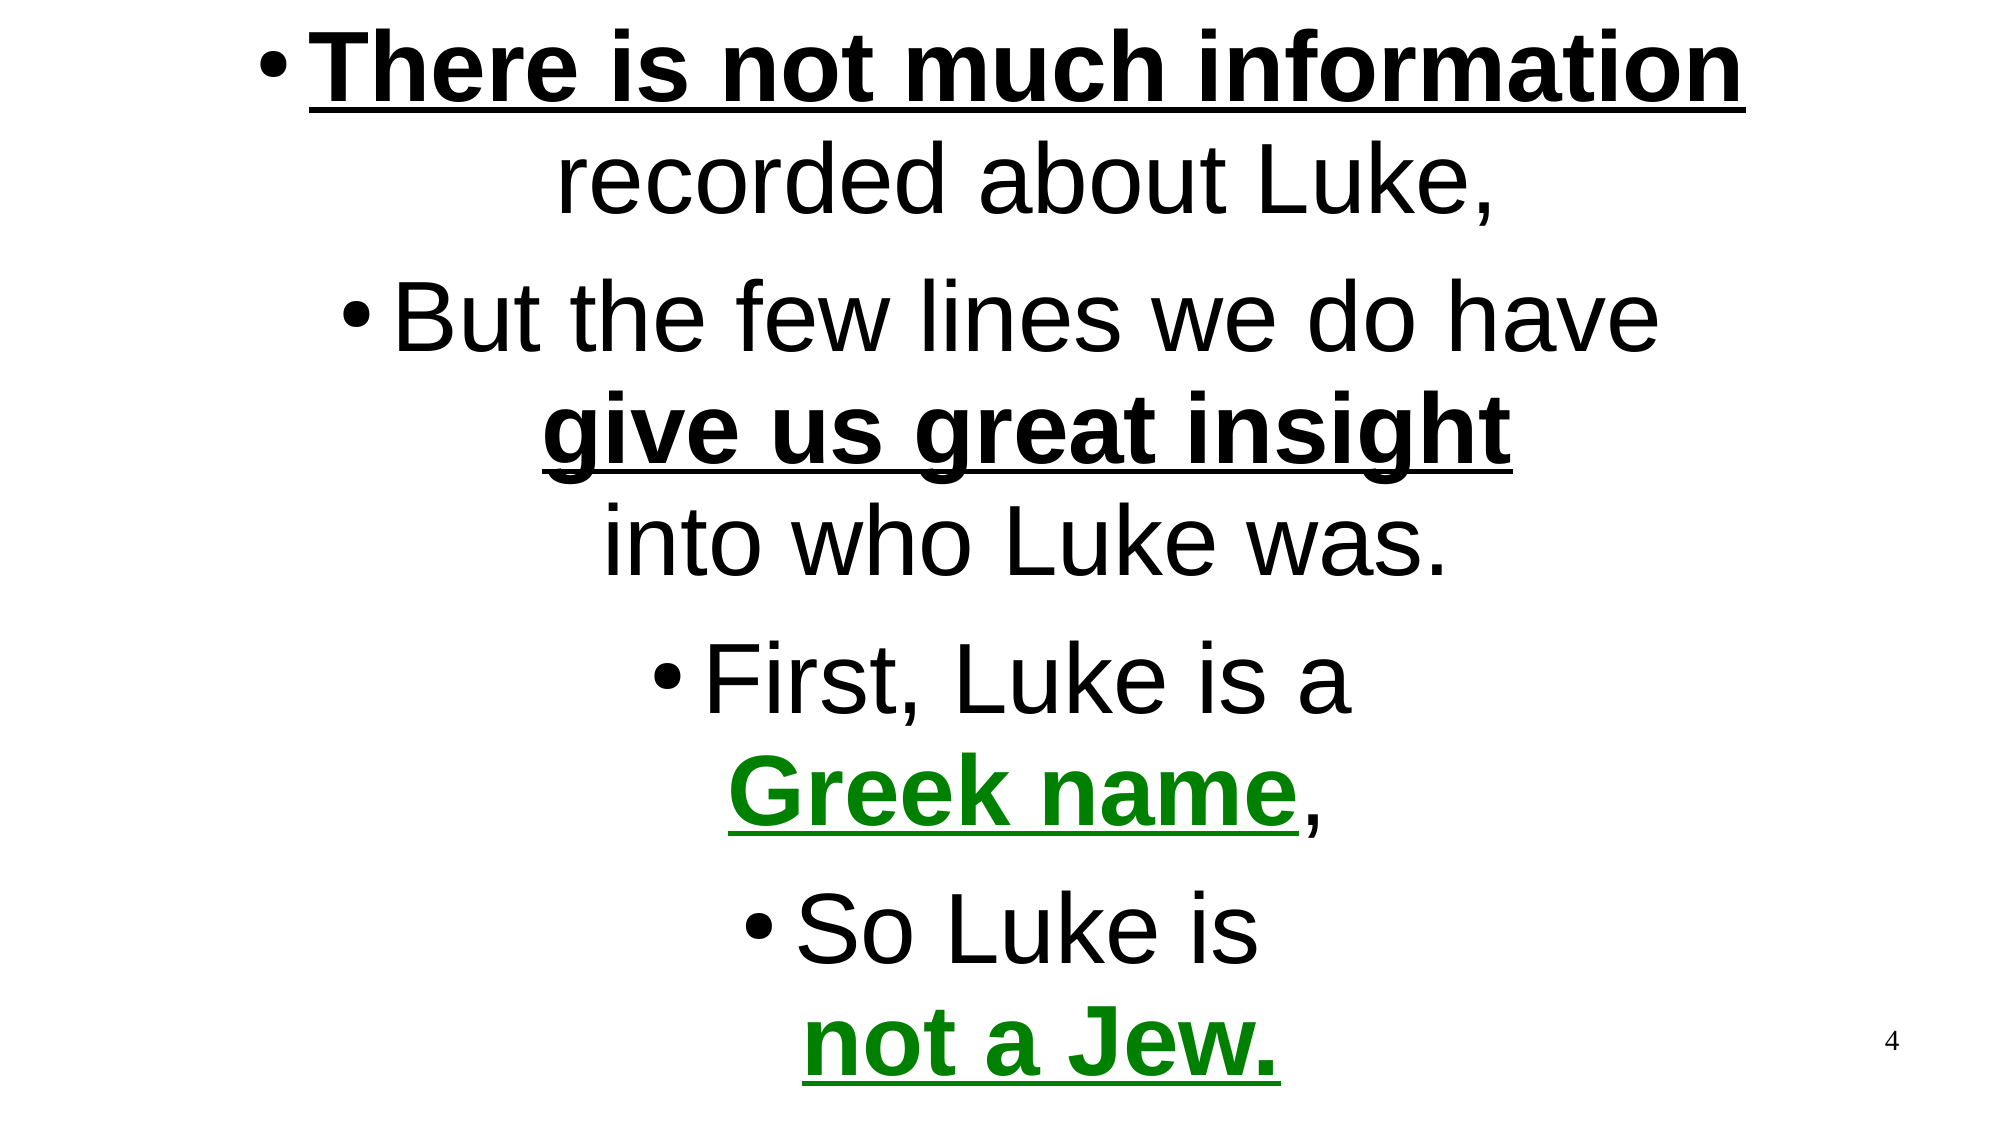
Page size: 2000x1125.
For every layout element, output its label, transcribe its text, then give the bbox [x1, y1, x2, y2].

text_box There is not much information recorded about Luke, But the few lines we do have give us great insight into who Luke was. First, Luke is a Greek name, So Luke is not a Jew. [8, 3, 2000, 1125]
